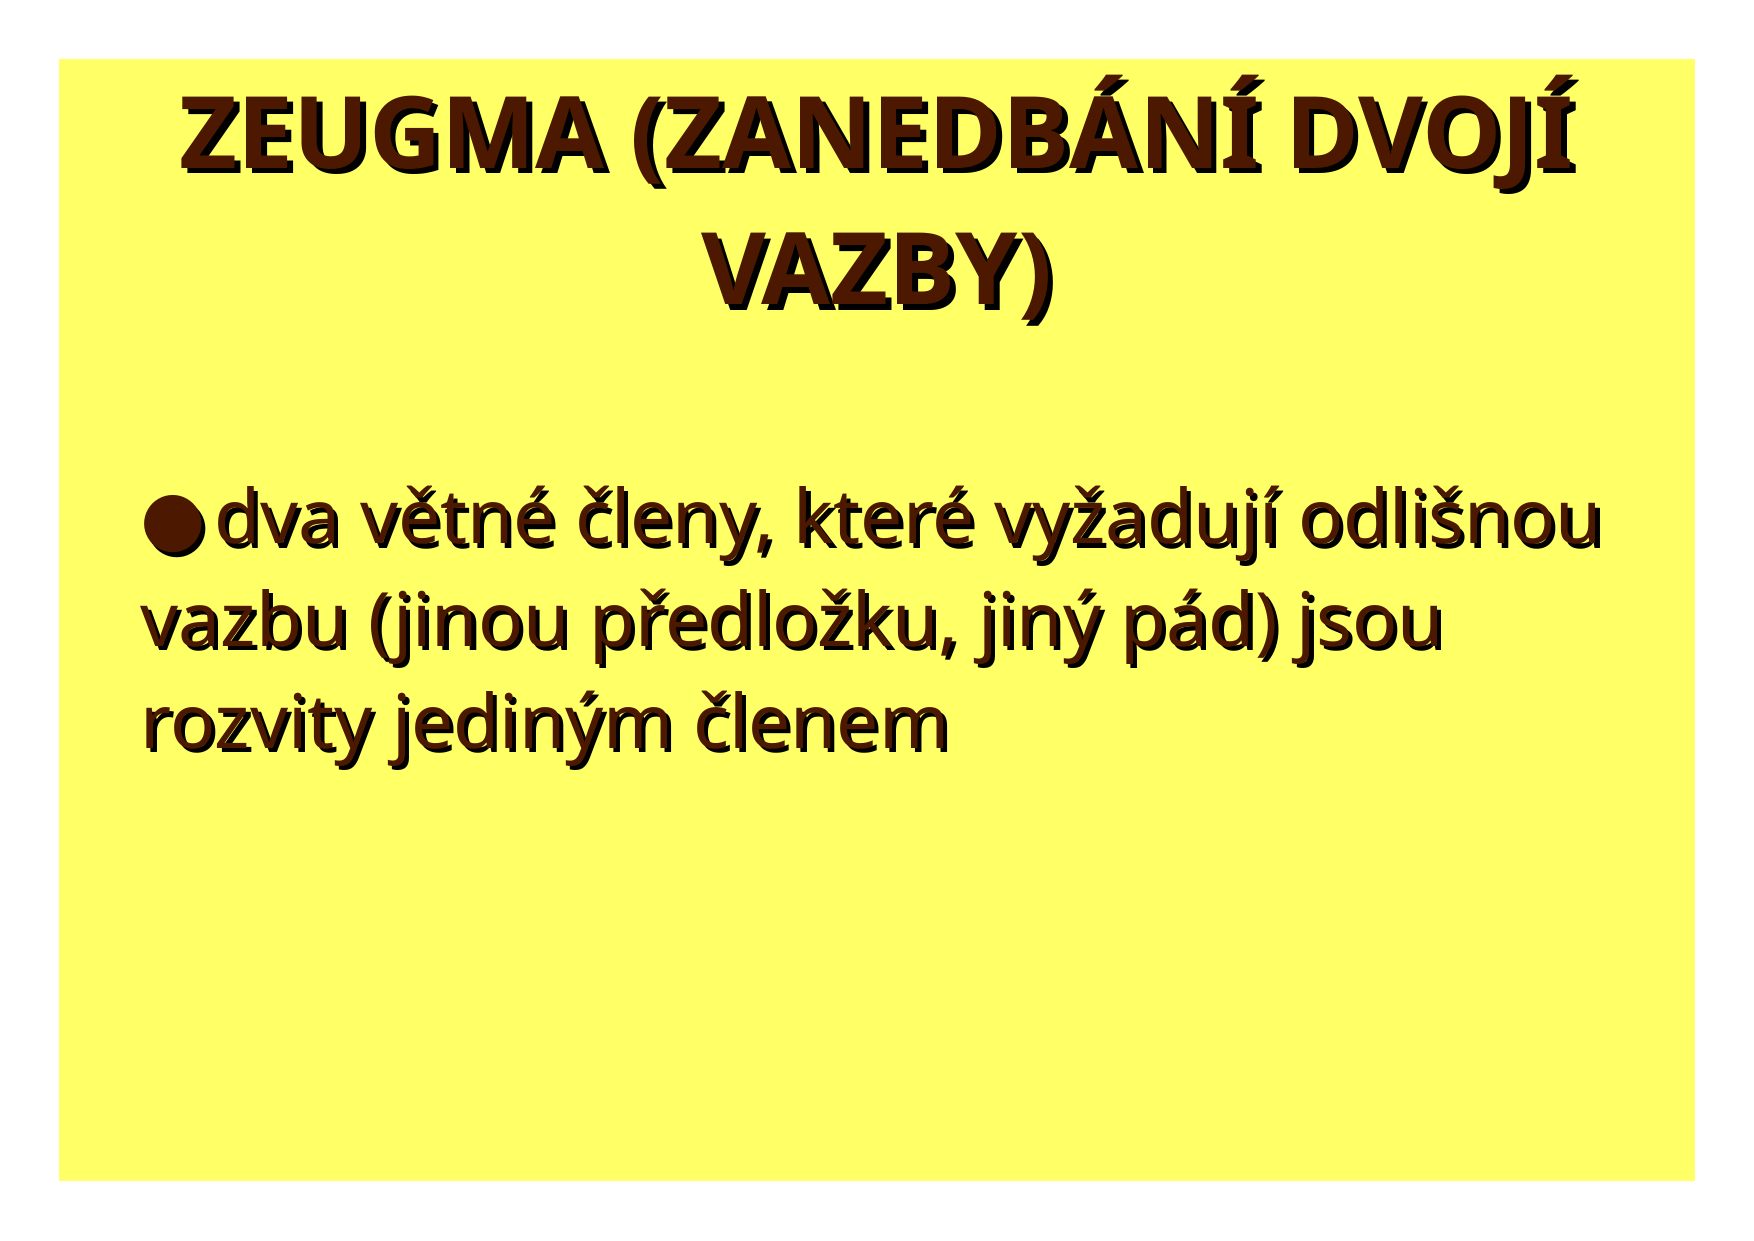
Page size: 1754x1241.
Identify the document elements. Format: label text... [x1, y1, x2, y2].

title ZEUGMA (ZANEDBÁNÍ DVOJÍ VAZBY) [140, 81, 1614, 314]
subtitle ● dva větné členy, které vyžadují odlišnou vazbu (jinou předložku, jiný pád) jsou rozvity jediným členem [140, 328, 1614, 1055]
